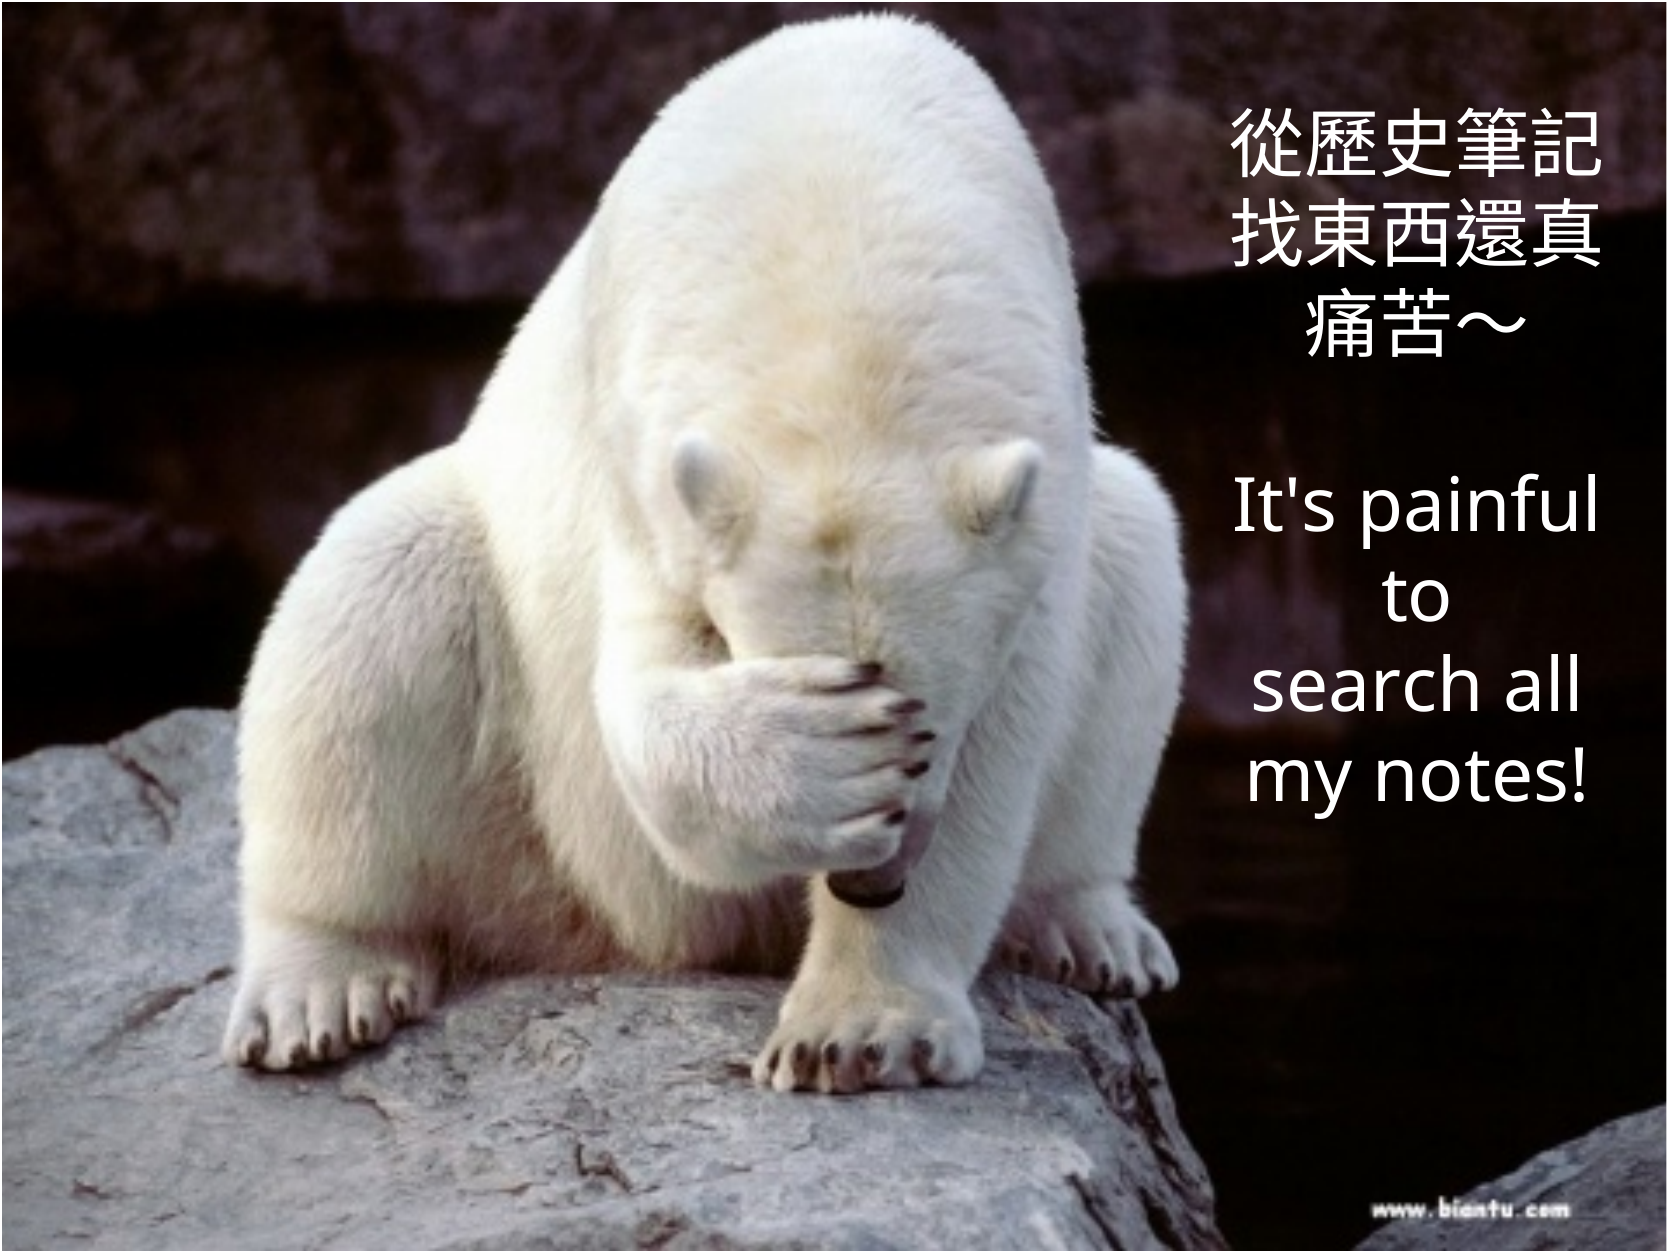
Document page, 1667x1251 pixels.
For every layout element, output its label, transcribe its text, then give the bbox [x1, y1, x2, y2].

text_box 從歷史筆記找東西還真痛苦～ It's painful to search all my notes! [1181, 88, 1654, 824]
picture [2, 2, 1667, 1251]
